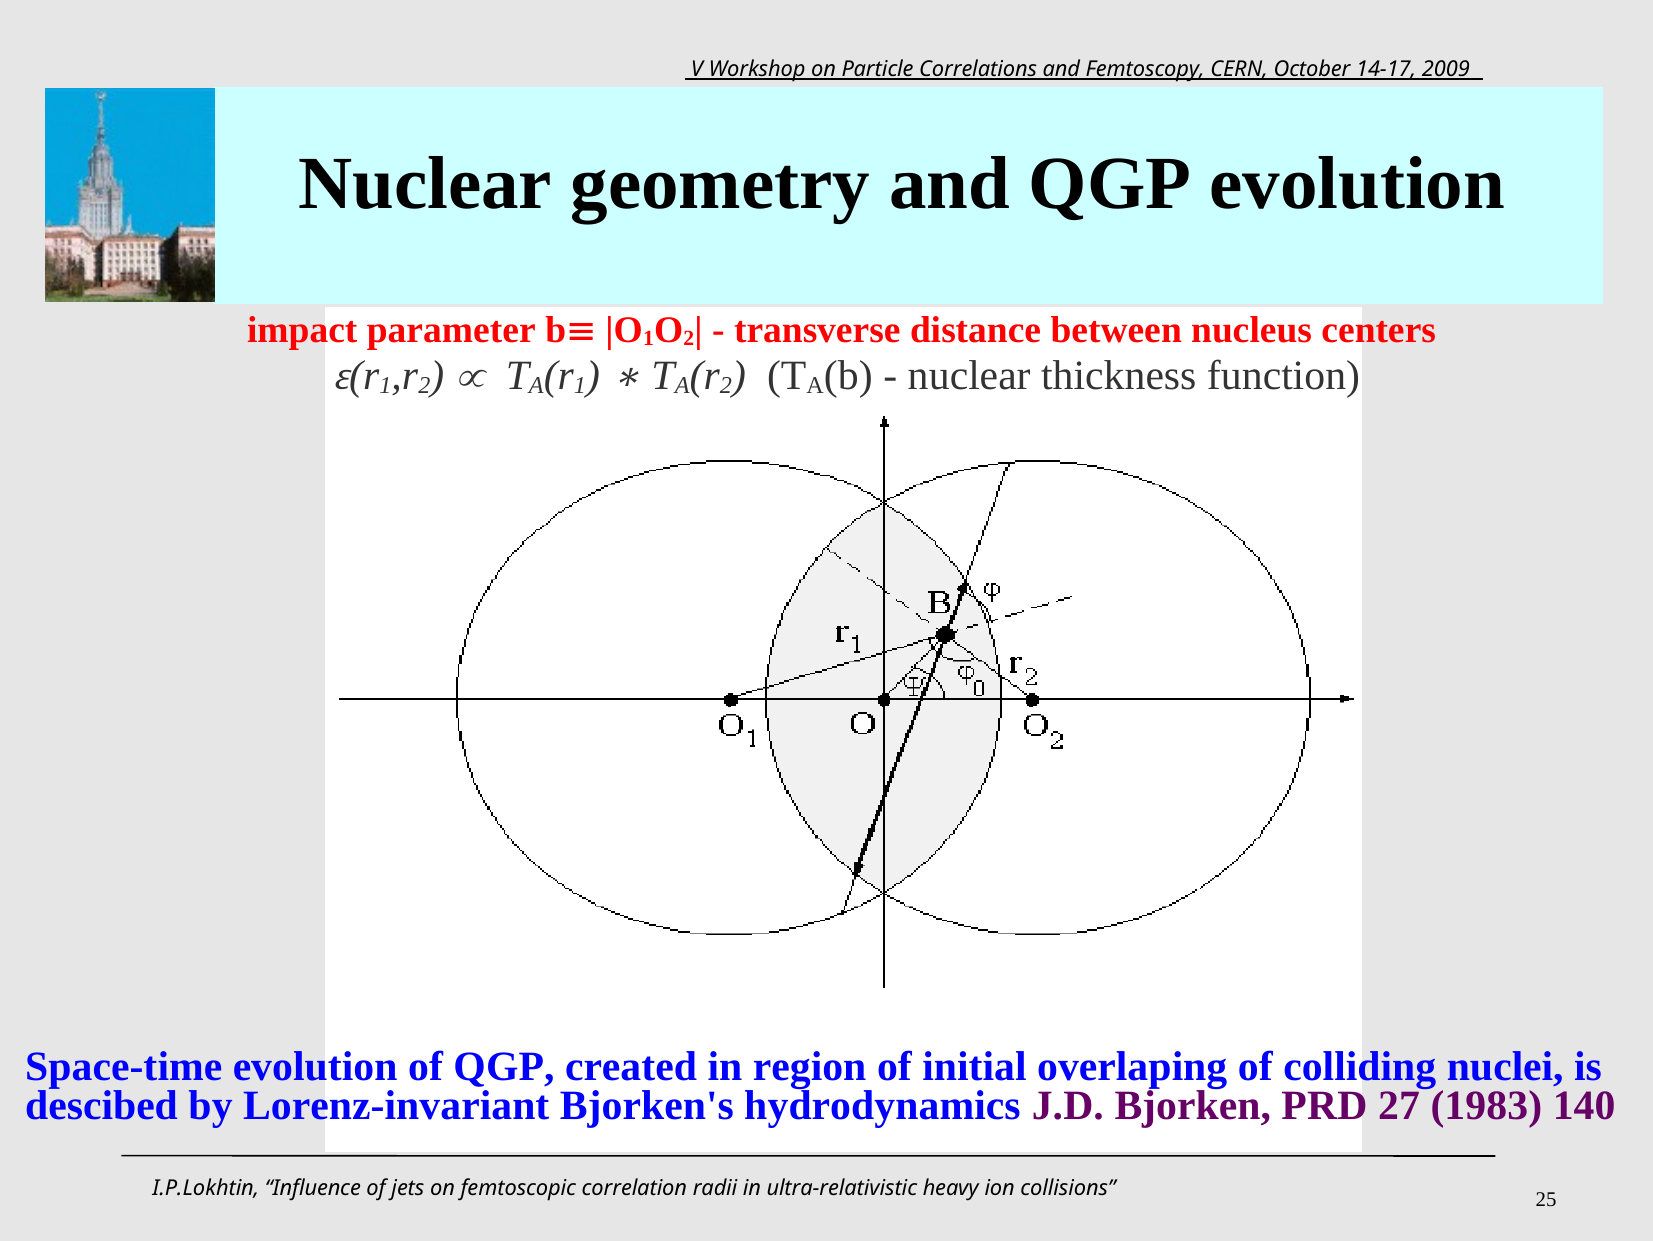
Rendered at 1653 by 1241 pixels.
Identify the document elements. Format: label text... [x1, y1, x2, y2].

picture [325, 448, 1362, 1049]
title Nuclear geometry and QGP evolution [209, 62, 1614, 286]
picture [45, 90, 215, 302]
text_box Space-time evolution of QGP, created in region of initial overlaping of colliding nuclei, is descibed by Lorenz-invariant Bjorken's hydrodynamics J.D. Bjorken, PRD 27 (1983) 140 [25, 1049, 1639, 1217]
text_box impact parameter b≡ |O1O2| - transverse distance between nucleus centers [247, 296, 1653, 357]
text_box (r1,r2)  TA(r1) ∗ TA(r2) (TA(b) - nuclear thickness function) [301, 309, 1517, 448]
